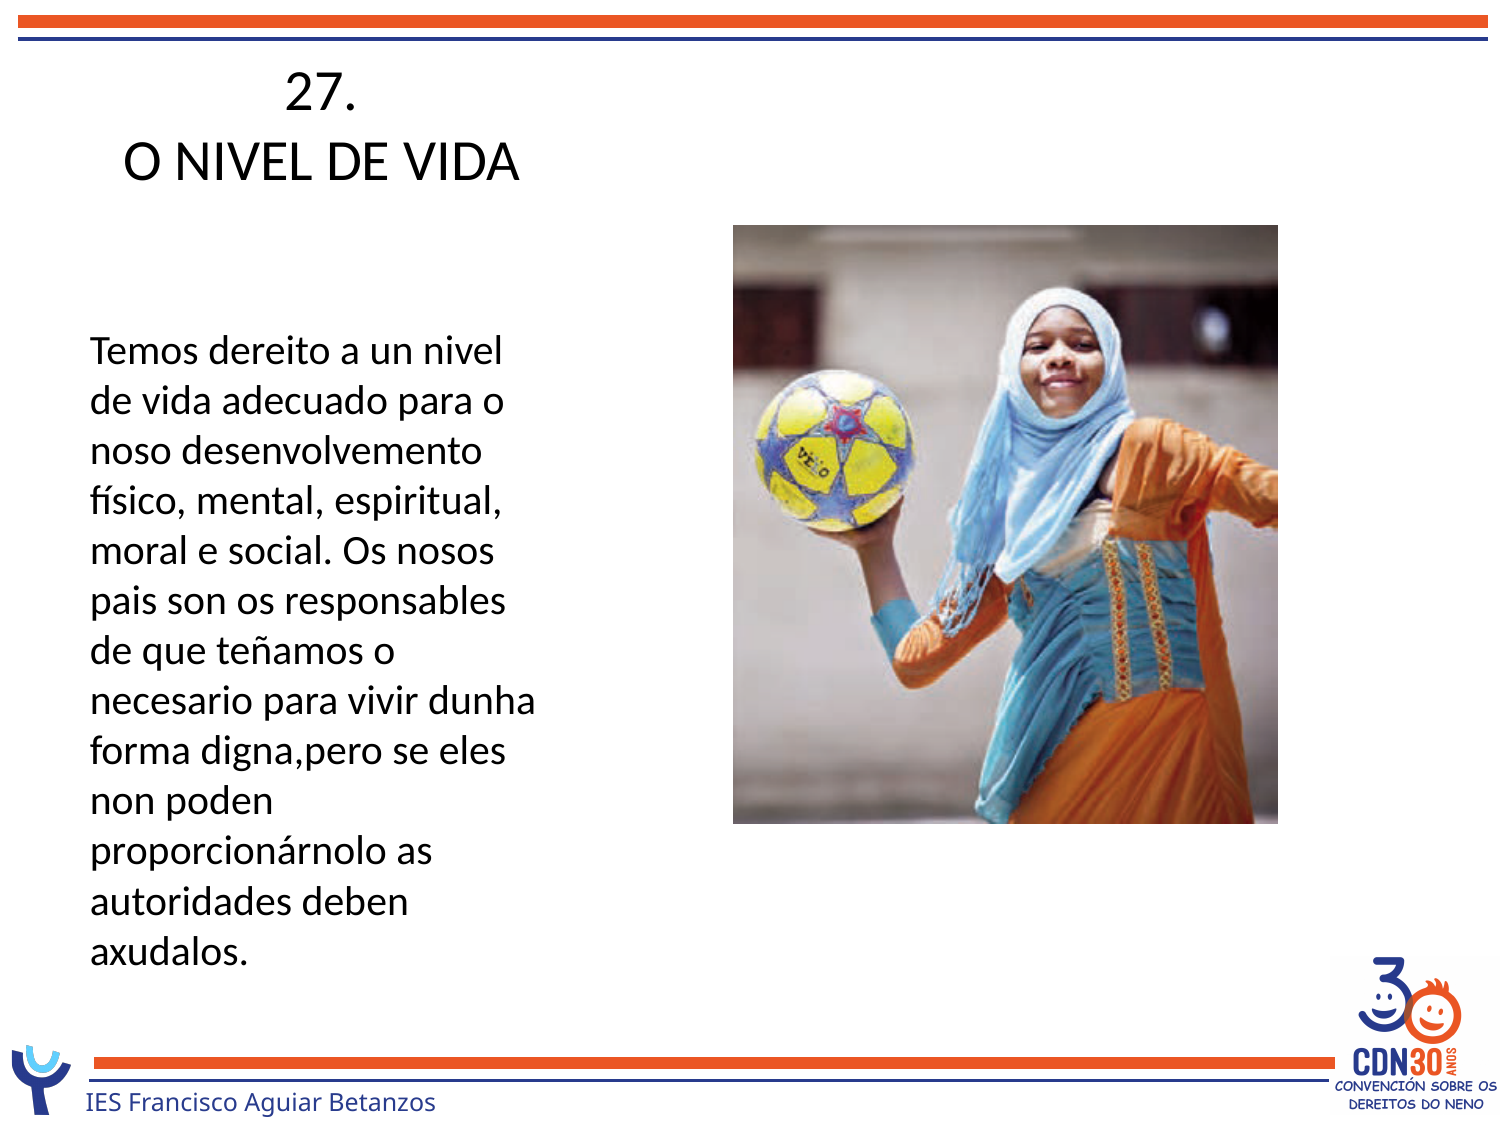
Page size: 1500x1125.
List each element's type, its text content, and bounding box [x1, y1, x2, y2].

picture [733, 225, 1278, 825]
title 27. O NIVEL DE VIDA [75, 44, 569, 235]
picture [11, 1045, 71, 1115]
list Temos dereito a un nivel de vida adecuado para o noso desenvolvemento físico, mental, espiritual, moral e social. Os nosos pais son os responsables de que teñamos o necesario para vivir dunha forma digna,pero se eles non poden proporcionárnolo as autoridades deben axudalos. [75, 235, 569, 1005]
picture [1330, 956, 1500, 1115]
